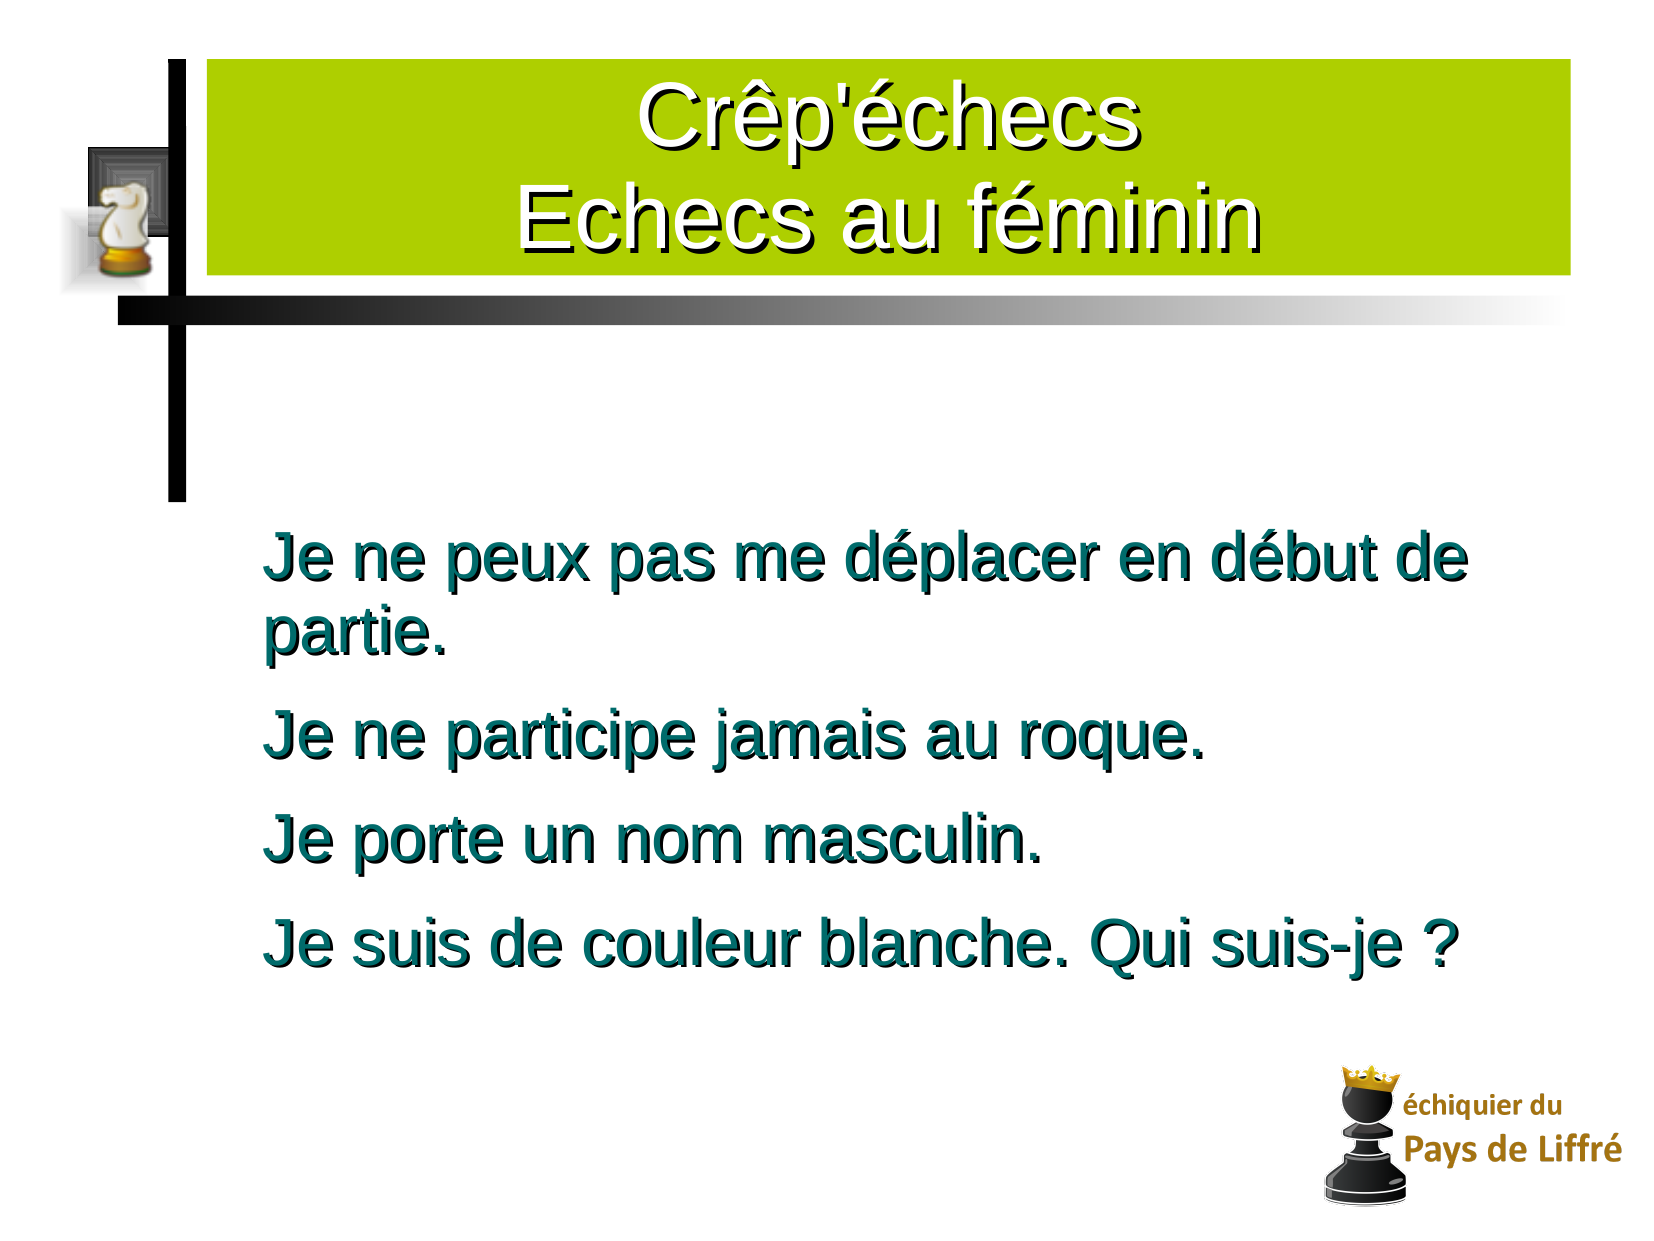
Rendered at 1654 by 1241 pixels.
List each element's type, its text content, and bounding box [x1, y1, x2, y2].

picture [72, 177, 168, 282]
picture [1323, 1060, 1624, 1211]
list Je ne peux pas me déplacer en début de partie. Je ne participe jamais au roque. Je porte un nom masculin. Je suis de couleur blanche. Qui suis-je ? [206, 354, 1565, 1142]
title Crêp'échecs Echecs au féminin [206, 59, 1571, 276]
